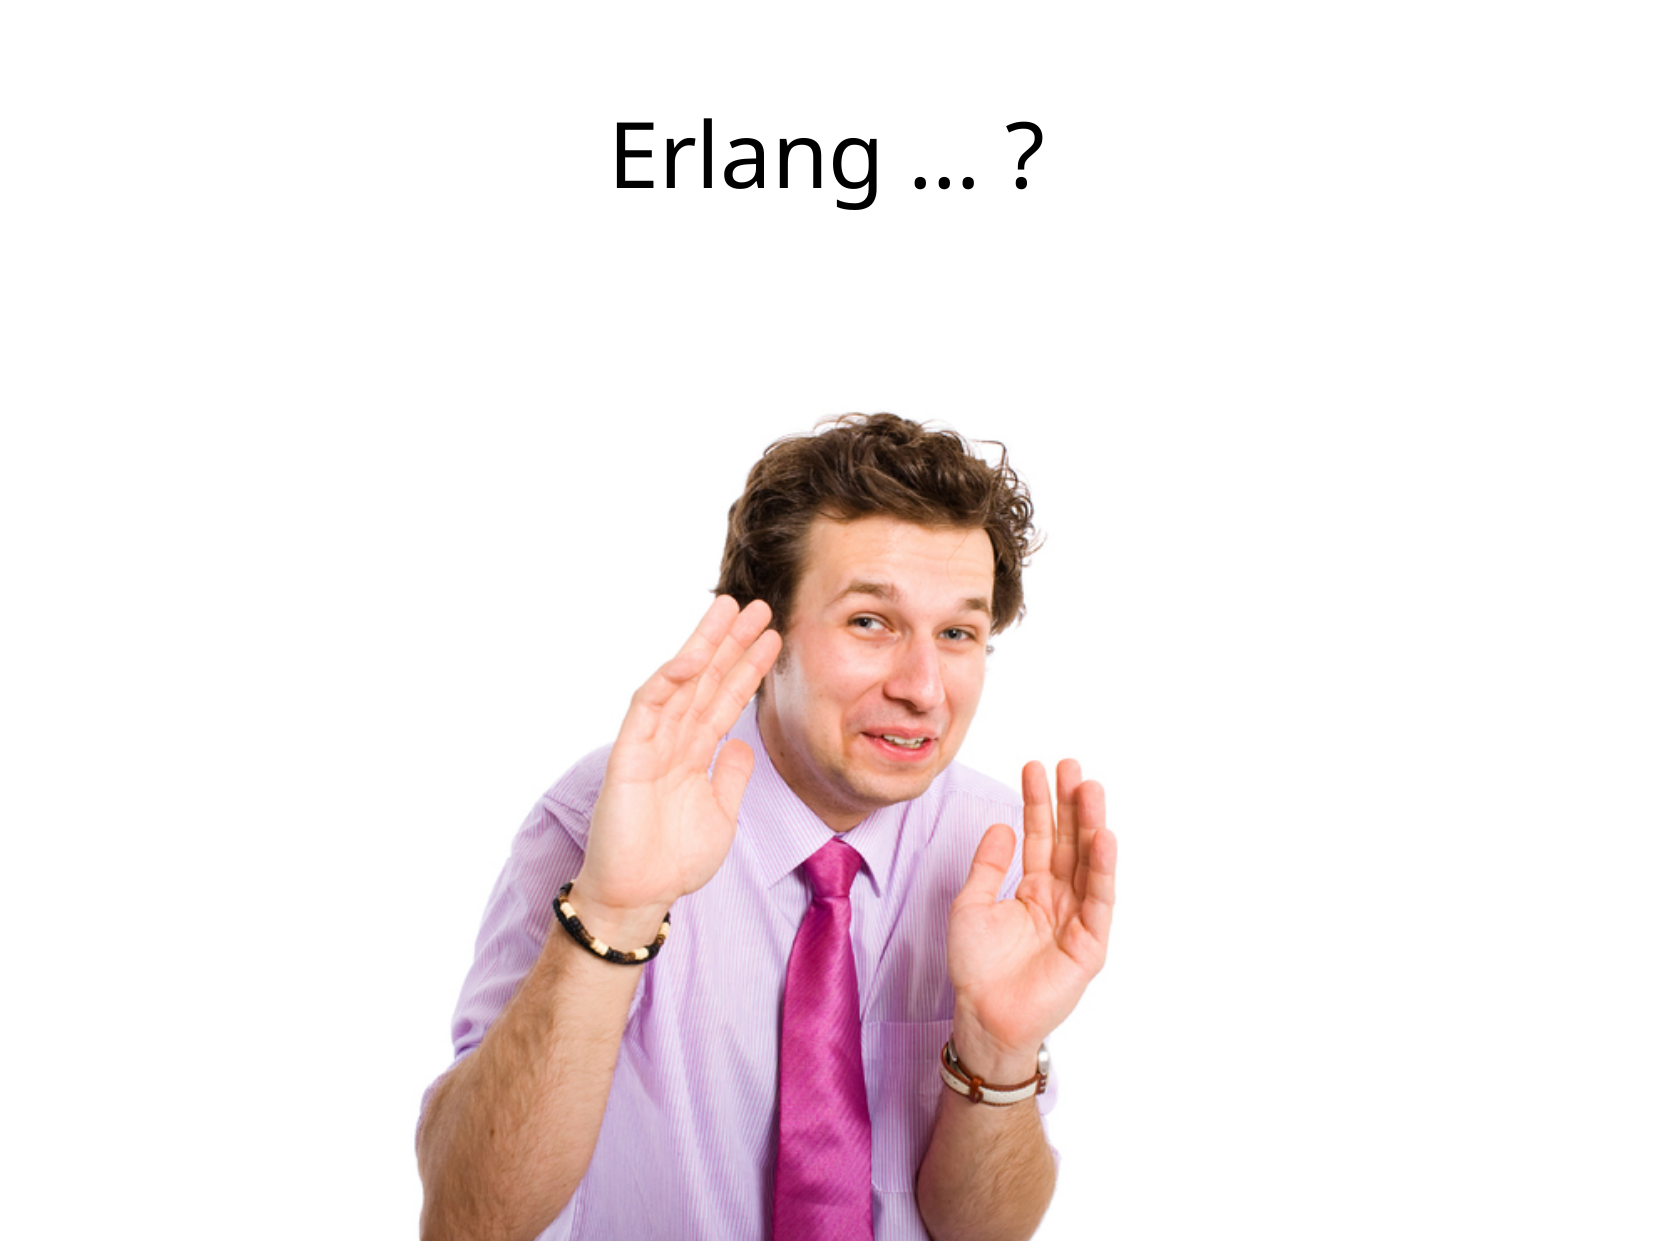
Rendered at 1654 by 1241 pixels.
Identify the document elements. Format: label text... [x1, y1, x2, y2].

title Erlang … ? [82, 49, 1571, 257]
picture [157, 354, 1496, 1241]
